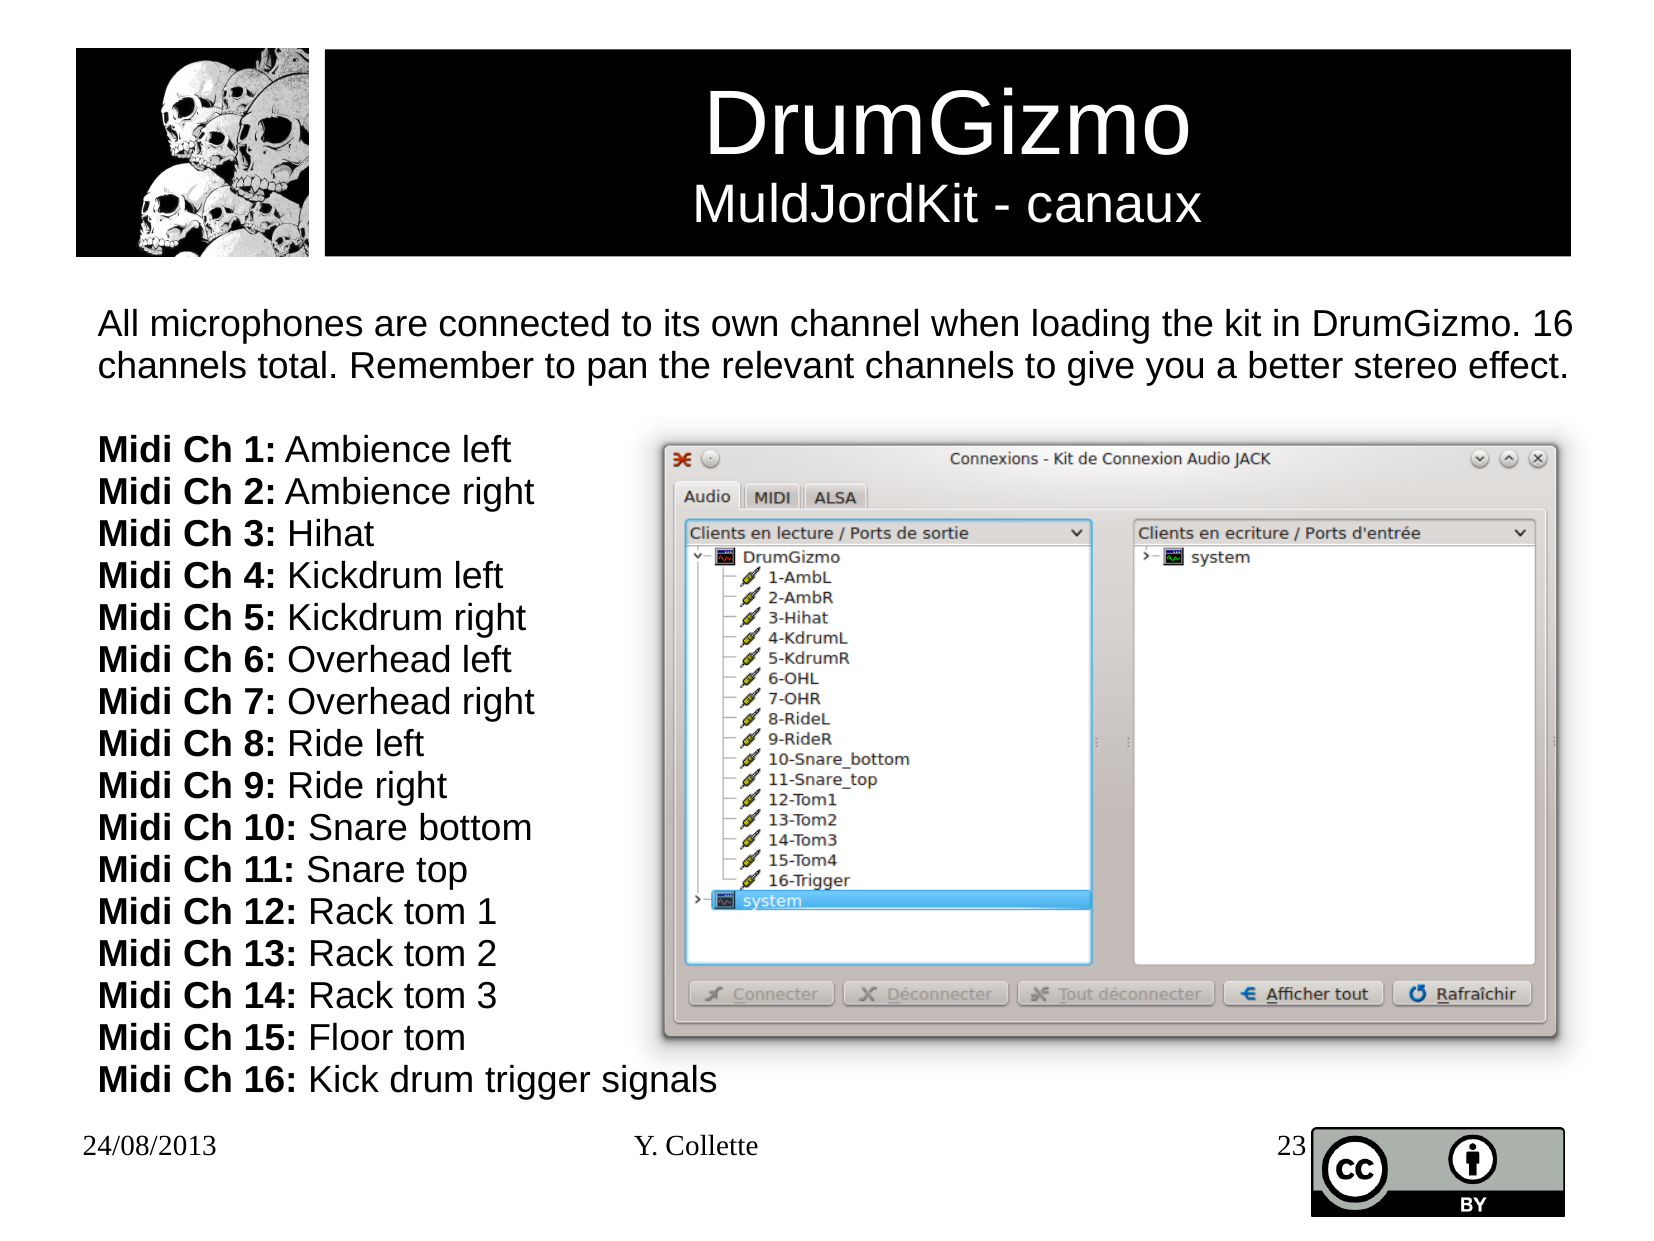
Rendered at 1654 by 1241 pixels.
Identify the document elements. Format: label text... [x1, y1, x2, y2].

title DrumGizmo MuldJordKit - canaux [324, 49, 1571, 257]
picture [614, 395, 1607, 1087]
picture [76, 48, 309, 257]
text_box All microphones are connected to its own channel when loading the kit in DrumGizmo. 16 channels total. Remember to pan the relevant channels to give you a better stereo effect. Midi Ch 1: Ambience left Midi Ch 2: Ambience right Midi Ch 3: Hihat Midi Ch 4: Kickdrum left Midi Ch 5: Kickdrum right Midi Ch 6: Overhead left Midi Ch 7: Overhead right Midi Ch 8: Ride left Midi Ch 9: Ride right Midi Ch 10: Snare bottom Midi Ch 11: Snare top Midi Ch 12: Rack tom 1 Midi Ch 13: Rack tom 2 Midi Ch 14: Rack tom 3 Midi Ch 15: Floor tom Midi Ch 16: Kick drum trigger signals [82, 295, 1595, 1150]
picture [1311, 1150, 1565, 1217]
